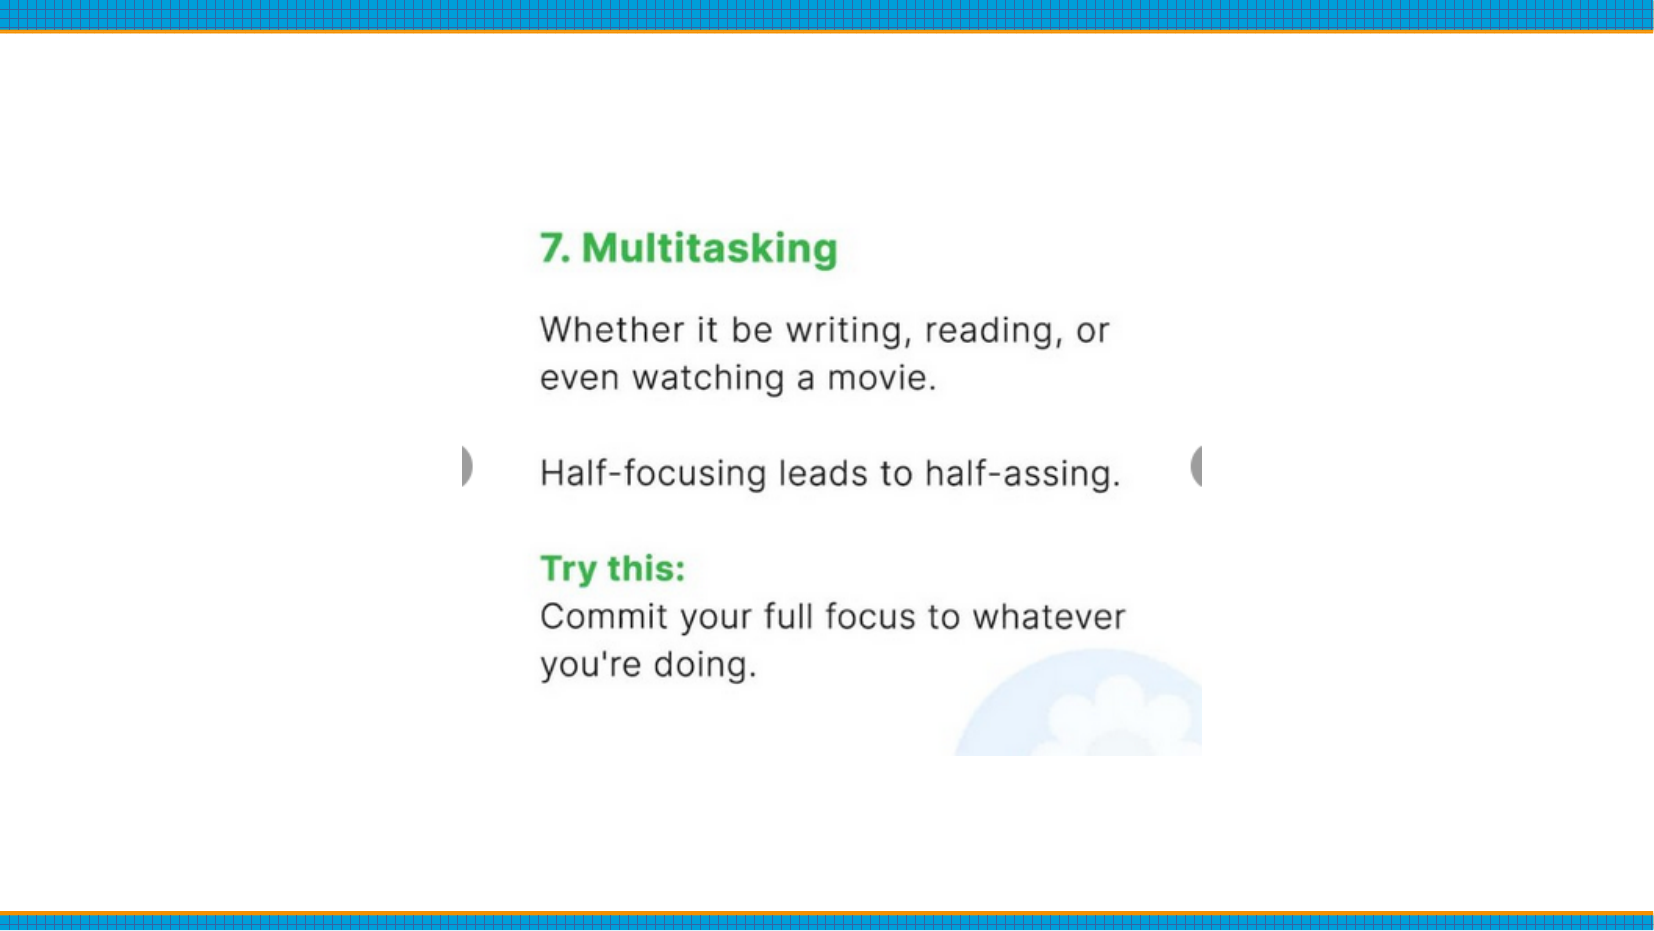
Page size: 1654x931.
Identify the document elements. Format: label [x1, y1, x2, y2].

picture [462, 185, 1202, 756]
